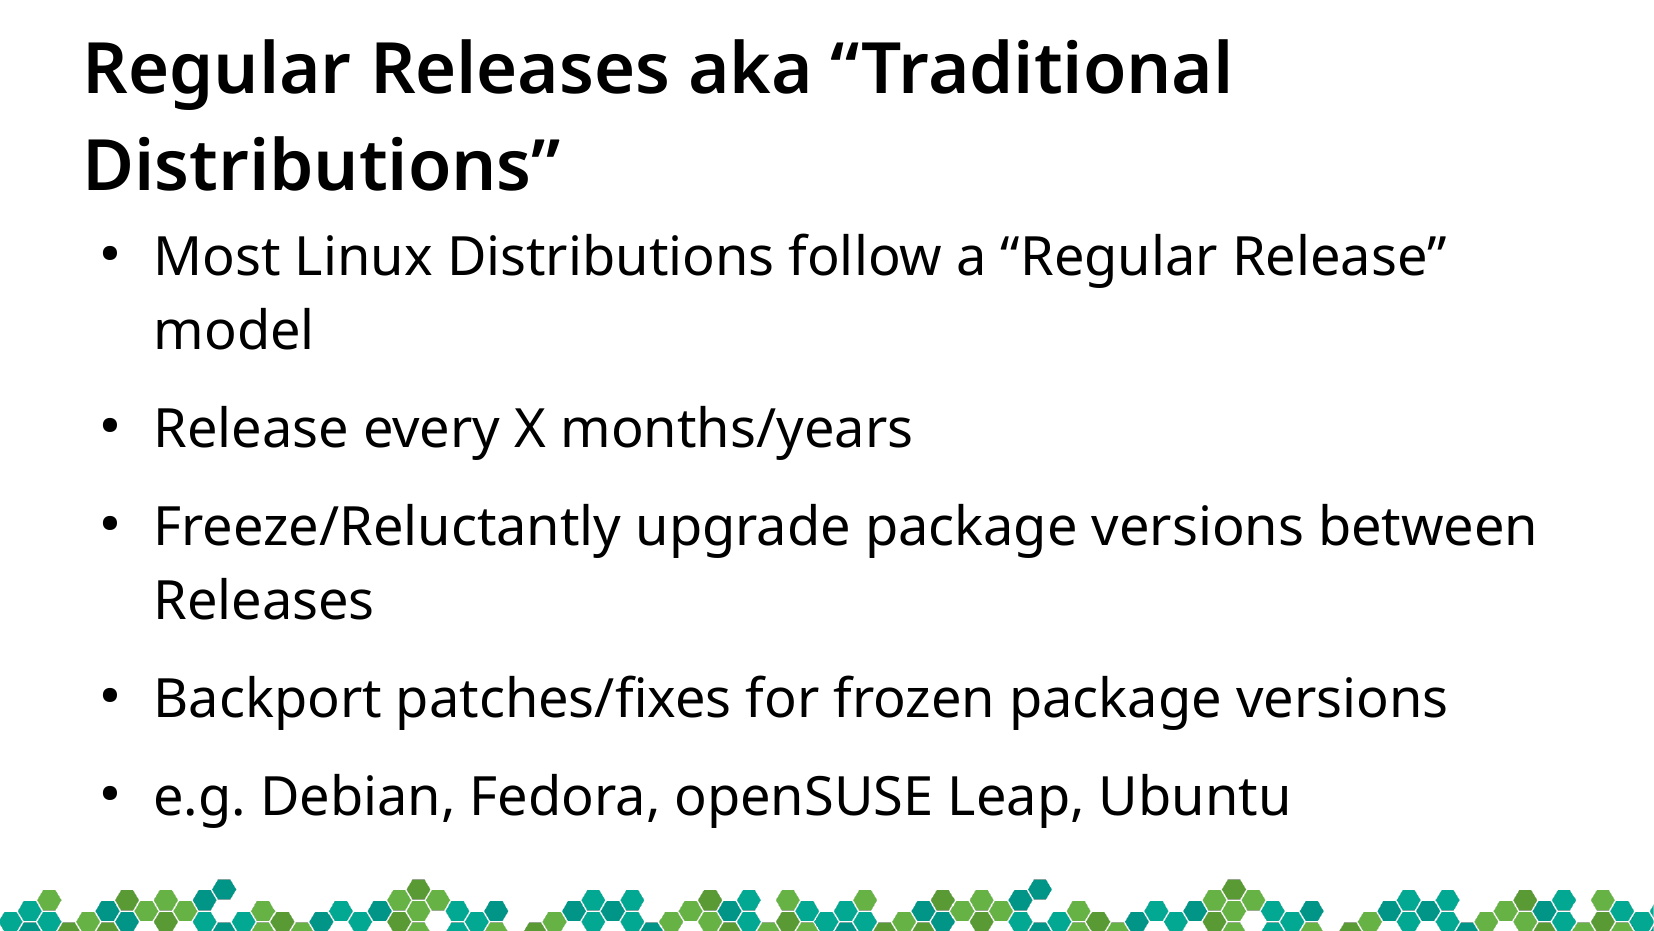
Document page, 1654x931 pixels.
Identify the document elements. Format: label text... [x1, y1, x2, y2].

list Most Linux Distributions follow a “Regular Release” model Release every X months/years Freeze/Reluctantly upgrade package versions between Releases Backport patches/fixes for frozen package versions e.g. Debian, Fedora, openSUSE Leap, Ubuntu [82, 217, 1571, 851]
picture [0, 871, 1654, 931]
title Regular Releases aka “Traditional Distributions” [82, 37, 1571, 193]
